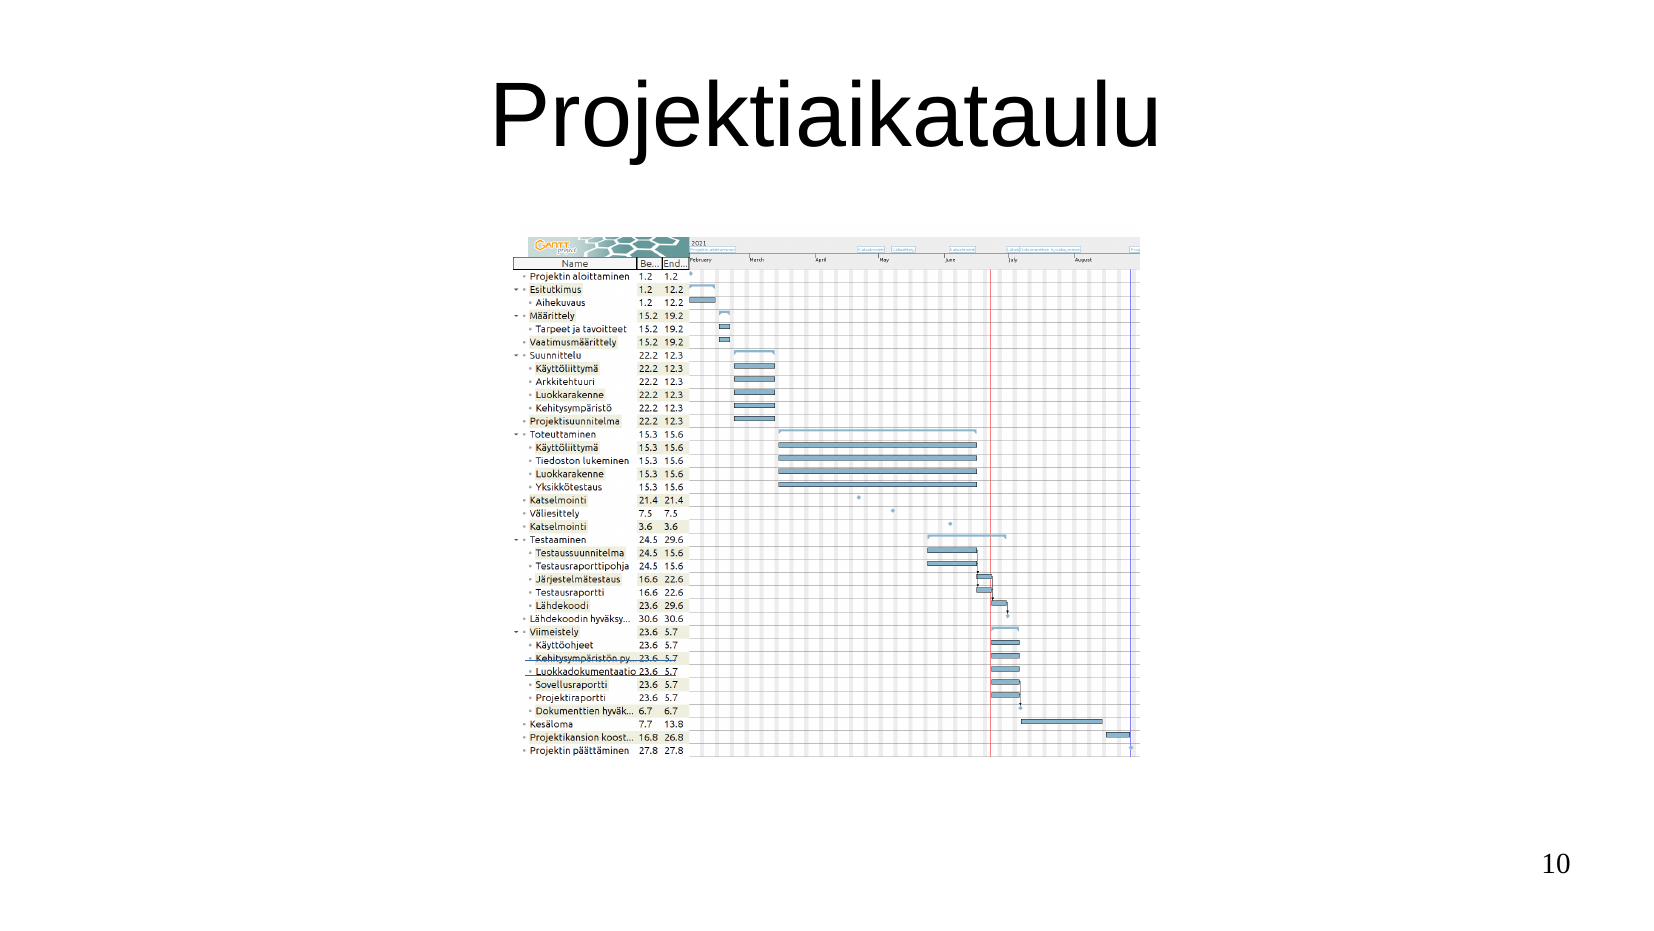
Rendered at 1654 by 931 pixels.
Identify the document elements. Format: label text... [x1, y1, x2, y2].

title Projektiaikataulu [82, 37, 1571, 193]
picture [513, 217, 1140, 758]
